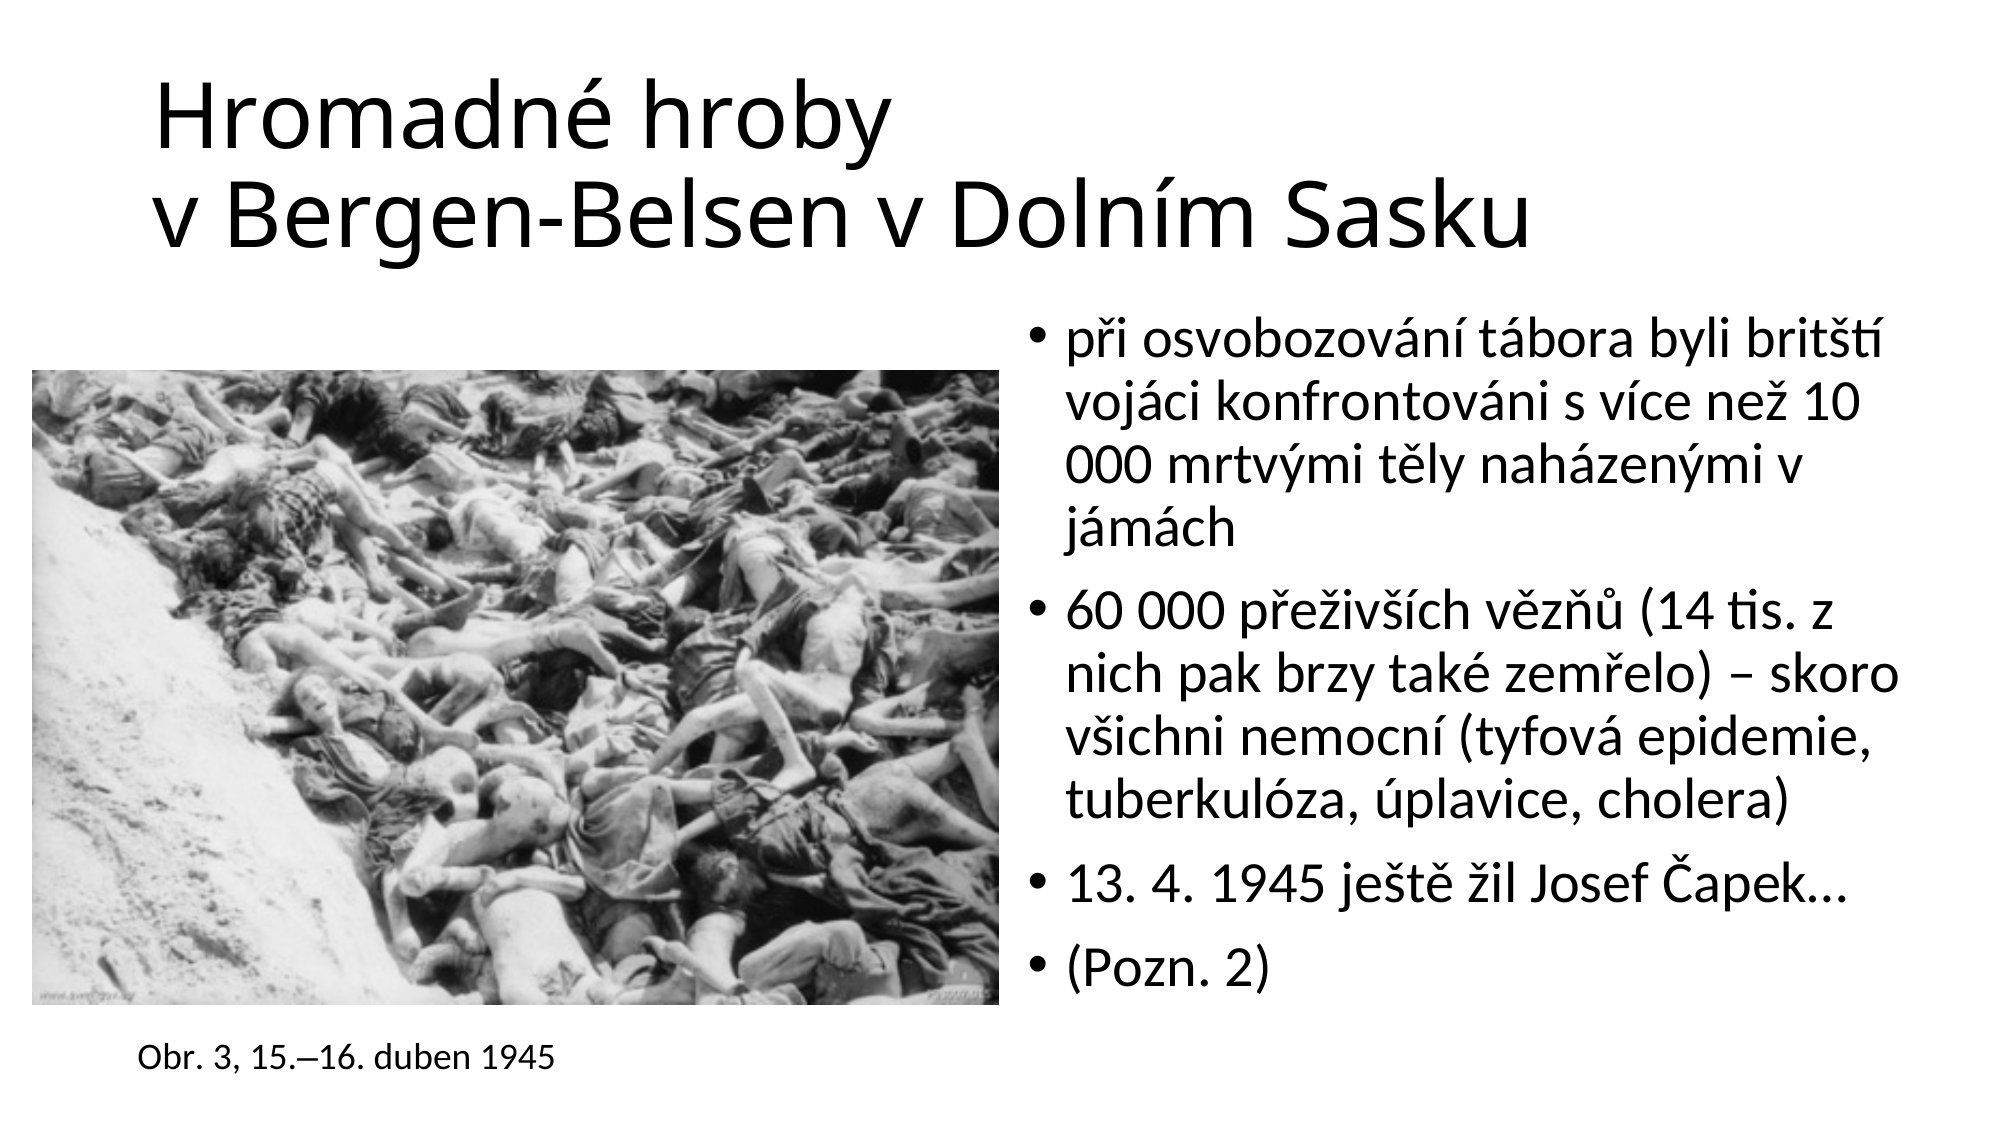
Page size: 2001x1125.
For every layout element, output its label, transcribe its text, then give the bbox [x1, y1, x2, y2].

title Hromadné hroby v Bergen-Belsen v Dolním Sasku [137, 59, 1863, 278]
text_box [32, 370, 999, 1005]
list při osvobozování tábora byli britští vojáci konfrontováni s více než 10 000 mrtvými těly naházenými v jámách 60 000 přeživších vězňů (14 tis. z nich pak brzy také zemřelo) – skoro všichni nemocní (tyfová epidemie, tuberkulóza, úplavice, cholera) 13. 4. 1945 ještě žil Josef Čapek… (Pozn. 2) [1012, 299, 1949, 1014]
text_box Obr. 3, 15.–16. duben 1945 [122, 1023, 607, 1085]
